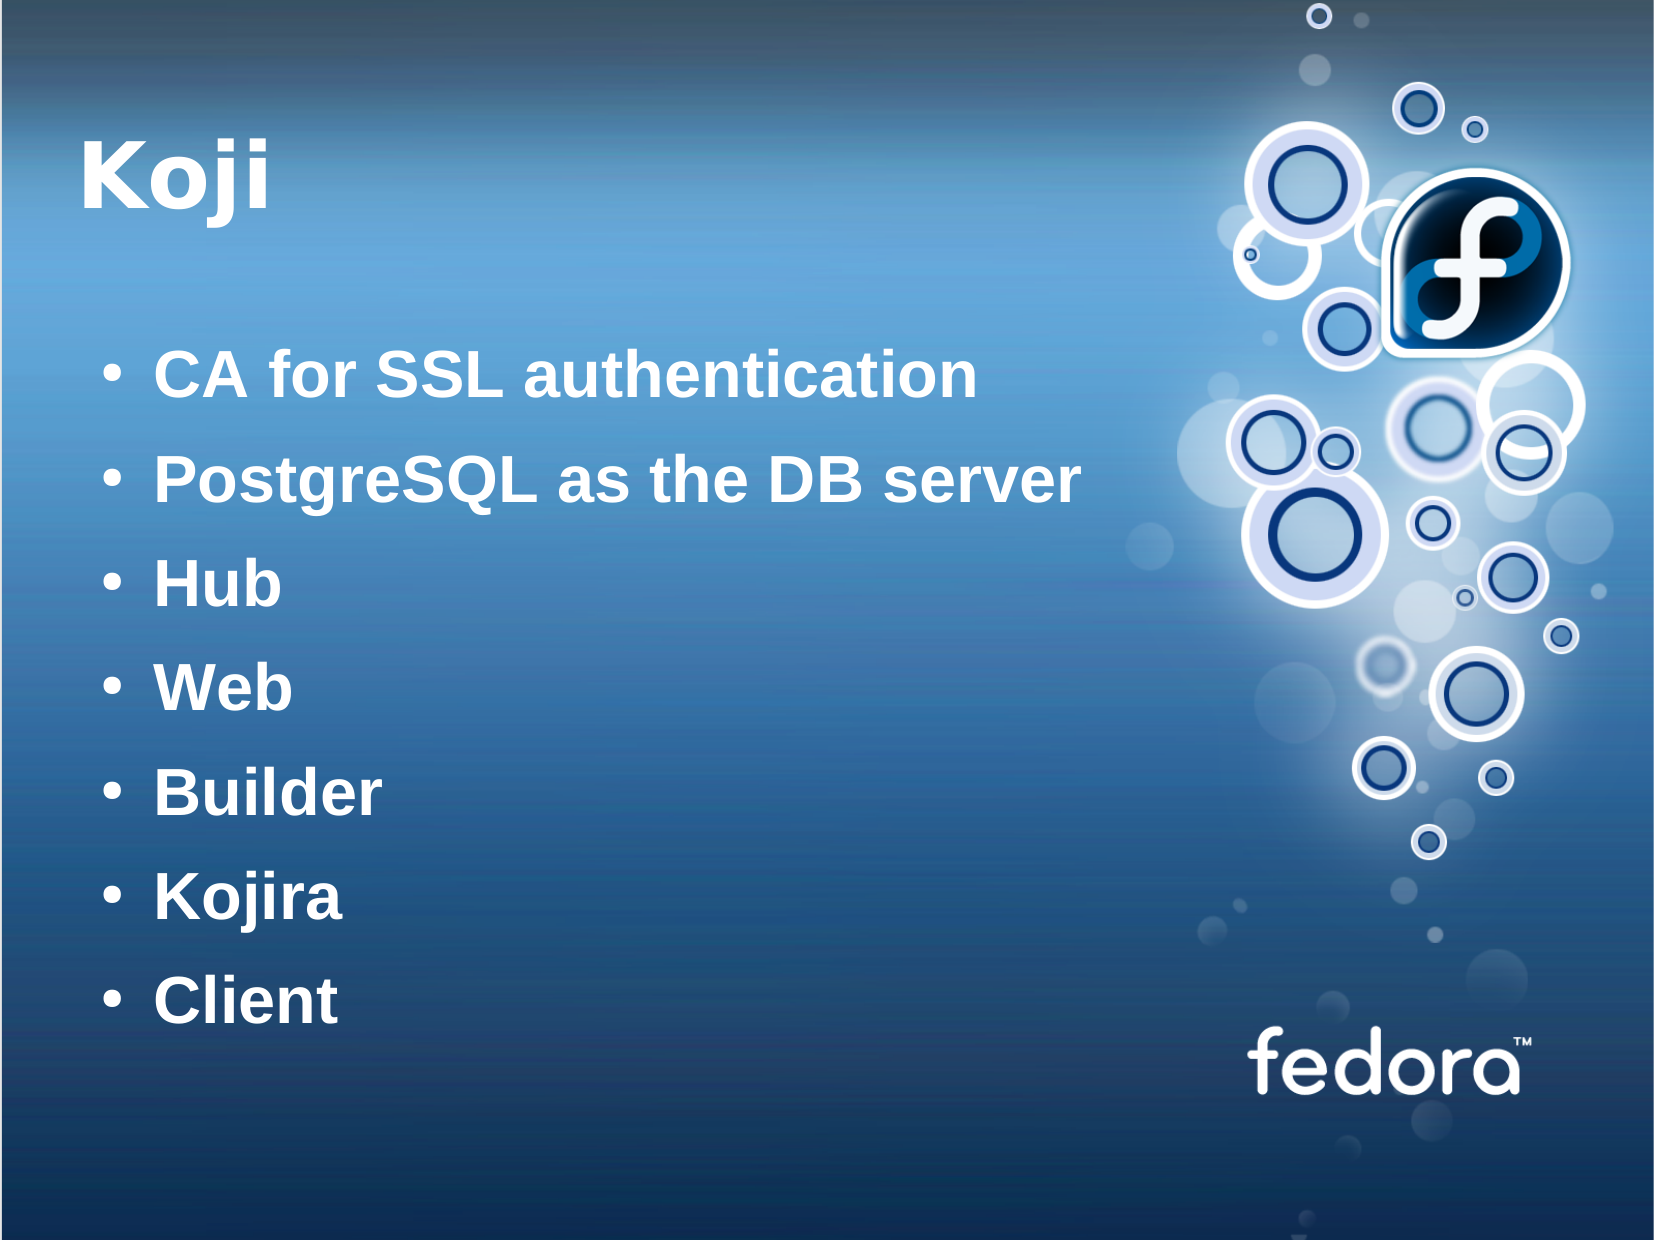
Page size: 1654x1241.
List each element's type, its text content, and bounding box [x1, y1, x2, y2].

title Koji [76, 80, 1565, 273]
picture [1, 0, 1654, 1240]
list CA for SSL authentication PostgreSQL as the DB server Hub Web Builder Kojira Client [82, 337, 1388, 1142]
